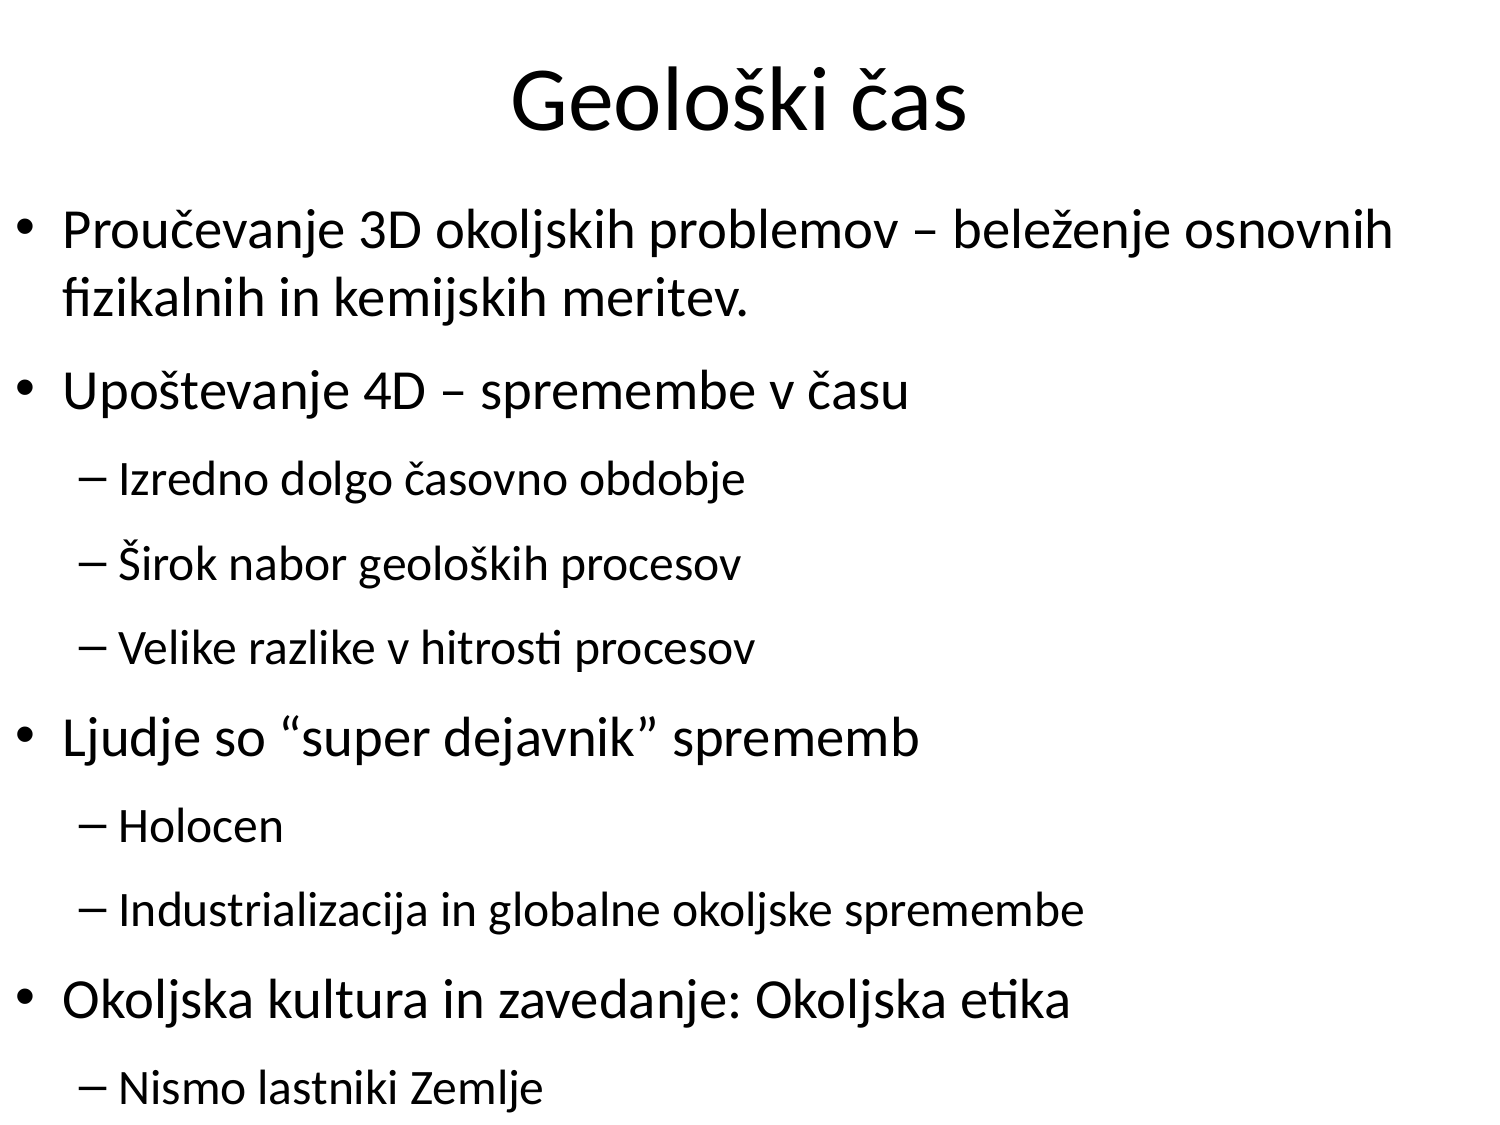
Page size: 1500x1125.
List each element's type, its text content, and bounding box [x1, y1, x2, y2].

title Geološki čas [64, 0, 1415, 184]
list Proučevanje 3D okoljskih problemov – beleženje osnovnih fizikalnih in kemijskih meritev. Upoštevanje 4D – spremembe v času Izredno dolgo časovno obdobje Širok nabor geoloških procesov Velike razlike v hitrosti procesov Ljudje so “super dejavnik” sprememb Holocen Industrializacija in globalne okoljske spremembe Okoljska kultura in zavedanje: Okoljska etika Nismo lastniki Zemlje [0, 184, 1500, 1125]
